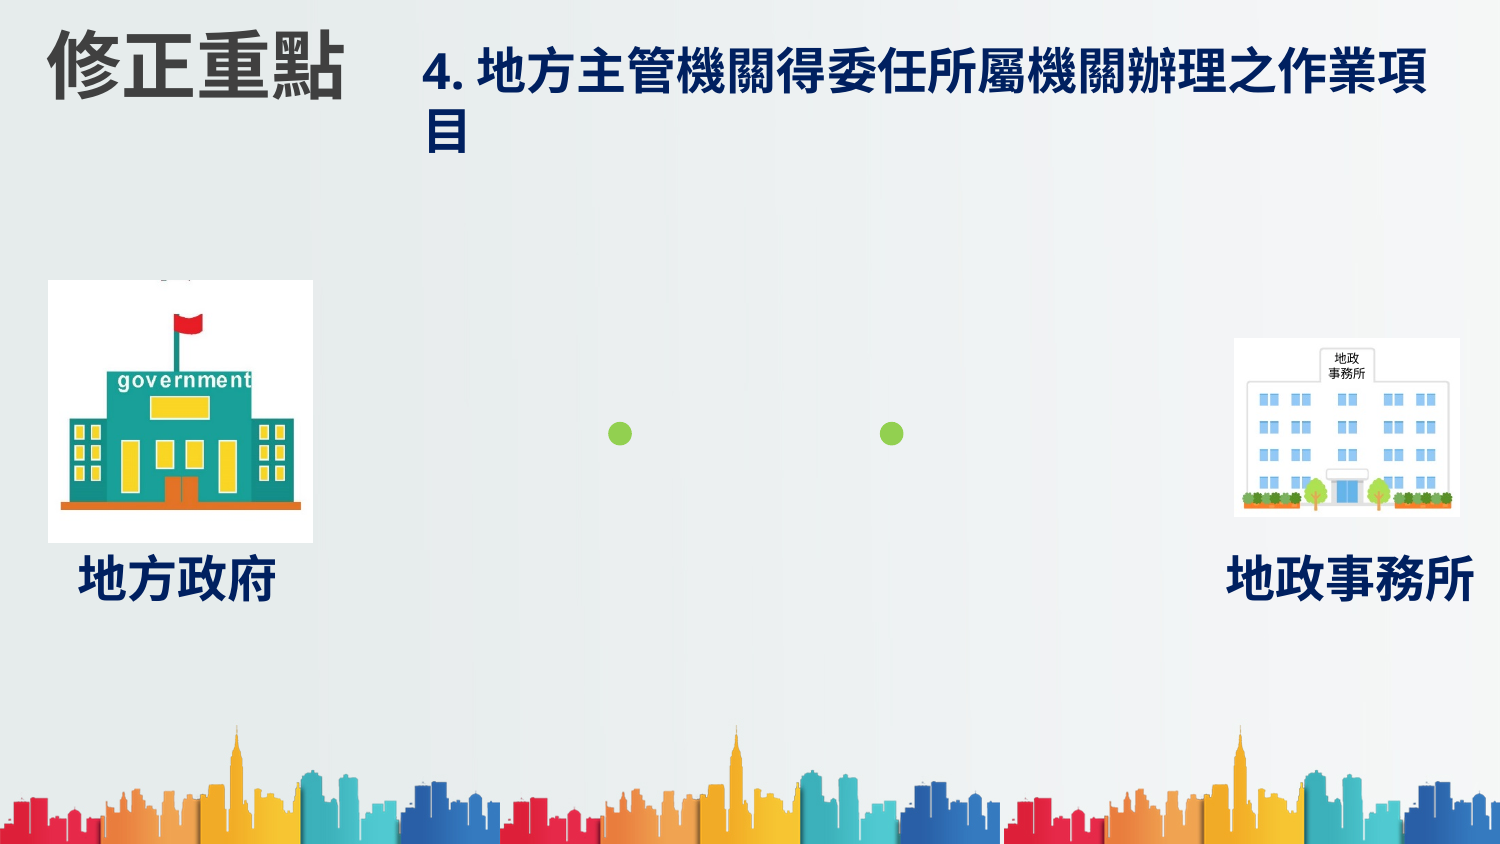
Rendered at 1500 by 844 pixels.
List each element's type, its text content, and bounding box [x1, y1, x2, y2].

text_box 地政事務所 [1206, 539, 1495, 615]
text_box 地政 事務所 [1293, 343, 1401, 388]
text_box [608, 421, 632, 446]
text_box 地方政府 [62, 539, 313, 615]
text_box [879, 421, 904, 446]
title 修正重點 [5, 23, 409, 103]
picture [0, 0, 1500, 844]
text_box 4.地方主管機關得委任所屬機關辦理之作業項目 [407, 32, 1483, 167]
